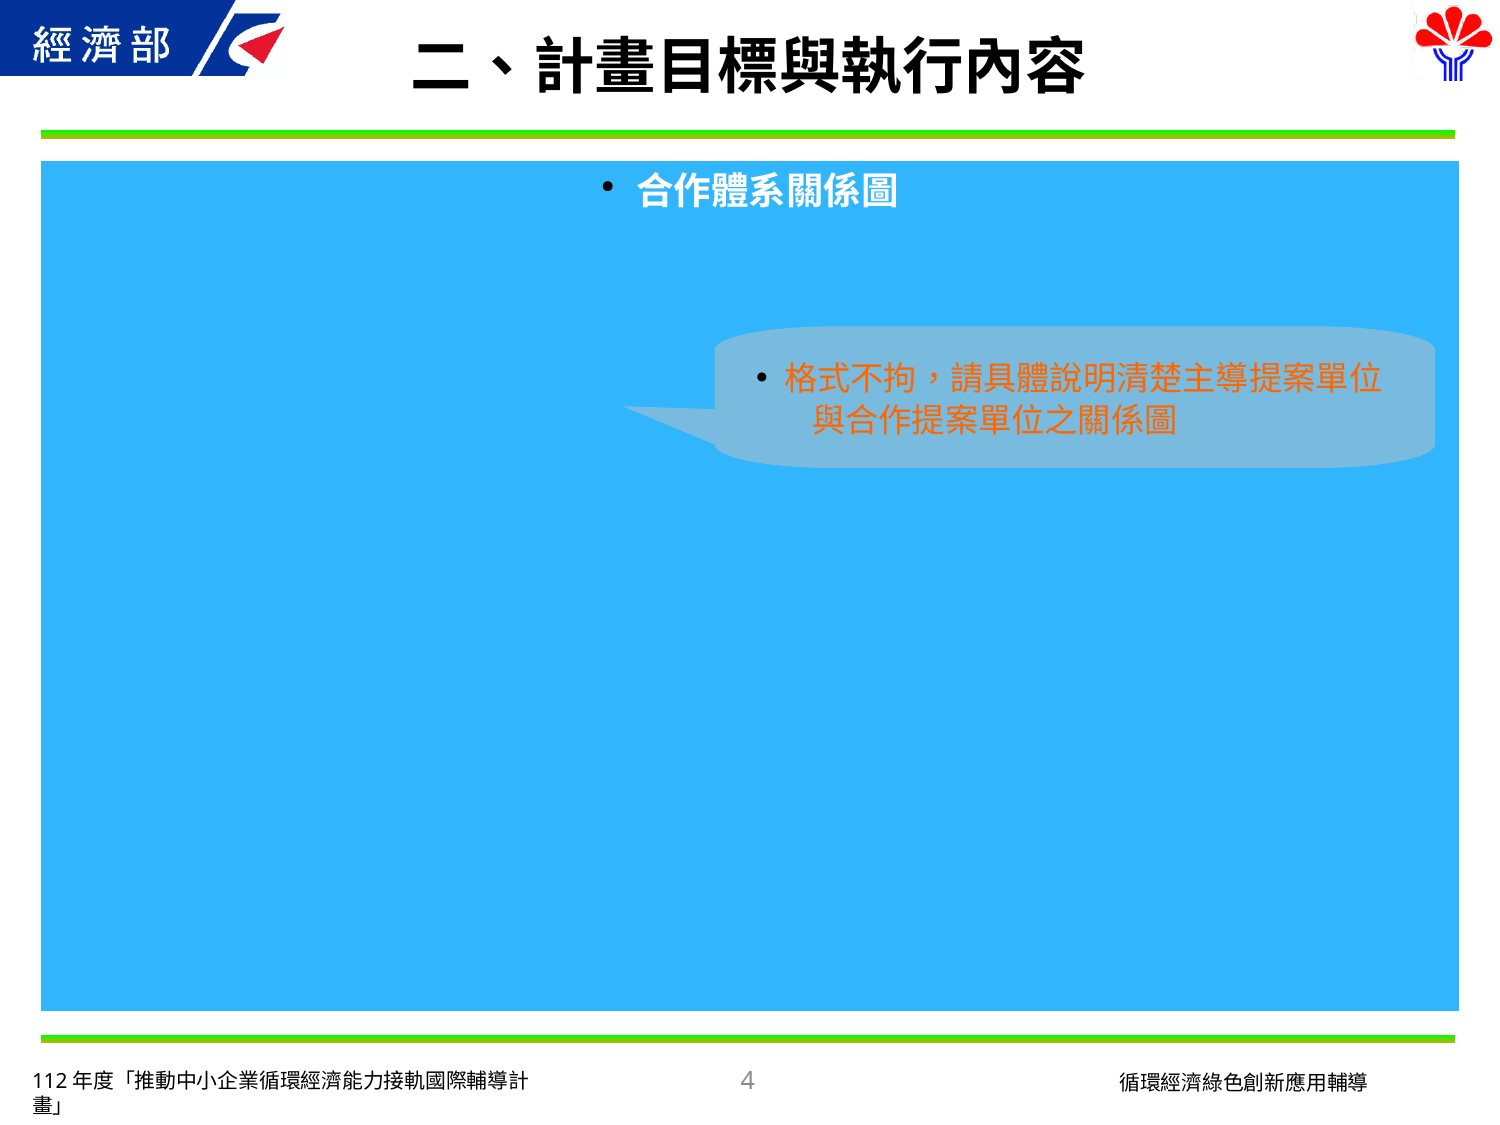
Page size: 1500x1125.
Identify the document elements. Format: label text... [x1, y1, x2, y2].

table_cell [41, 237, 1459, 1011]
title 二、計畫目標與執行內容 [0, 19, 1497, 109]
text_box 格式不拘，請具體說明清楚主導提案單位與合作提案單位之關係圖 [622, 326, 1436, 469]
text_box 4 [572, 1051, 923, 1112]
table_header 合作體系關係圖 [41, 161, 1459, 237]
